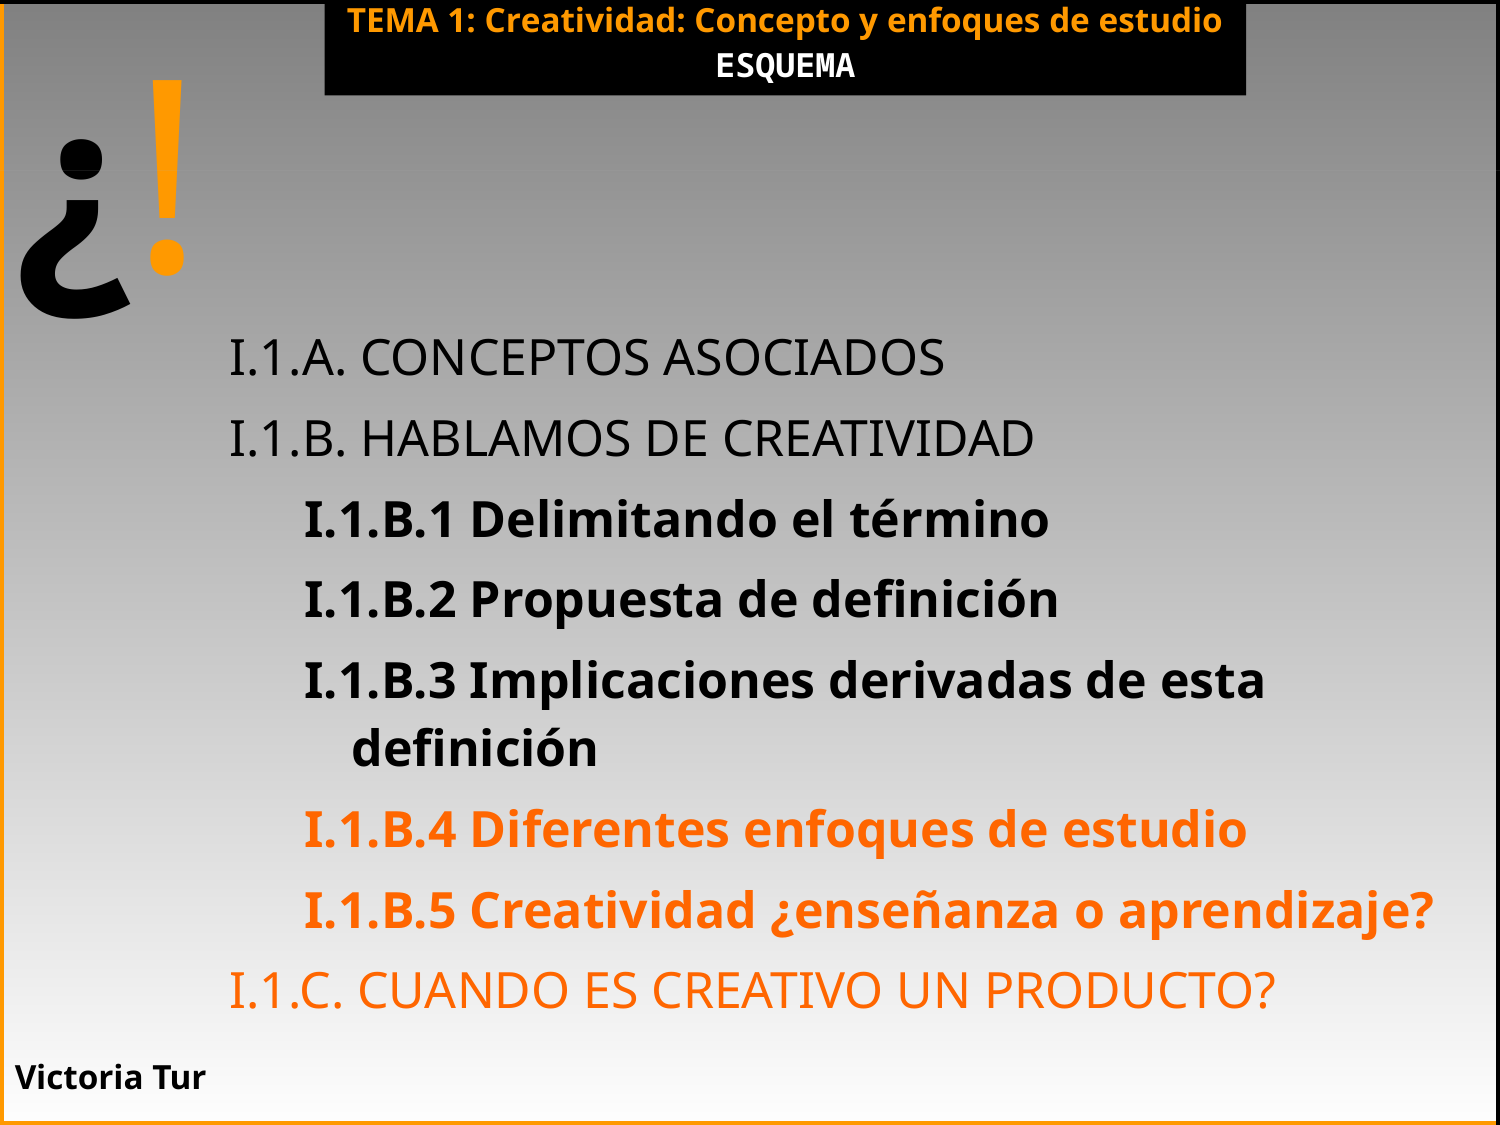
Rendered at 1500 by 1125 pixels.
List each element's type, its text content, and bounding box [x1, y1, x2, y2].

list I.1.A. CONCEPTOS ASOCIADOS I.1.B. HABLAMOS DE CREATIVIDAD I.1.B.1 Delimitando el término I.1.B.2 Propuesta de definición I.1.B.3 Implicaciones derivadas de esta definición I.1.B.4 Diferentes enfoques de estudio I.1.B.5 Creatividad ¿enseñanza o aprendizaje? I.1.C. CUANDO ES CREATIVO UN PRODUCTO? [214, 314, 1500, 1047]
